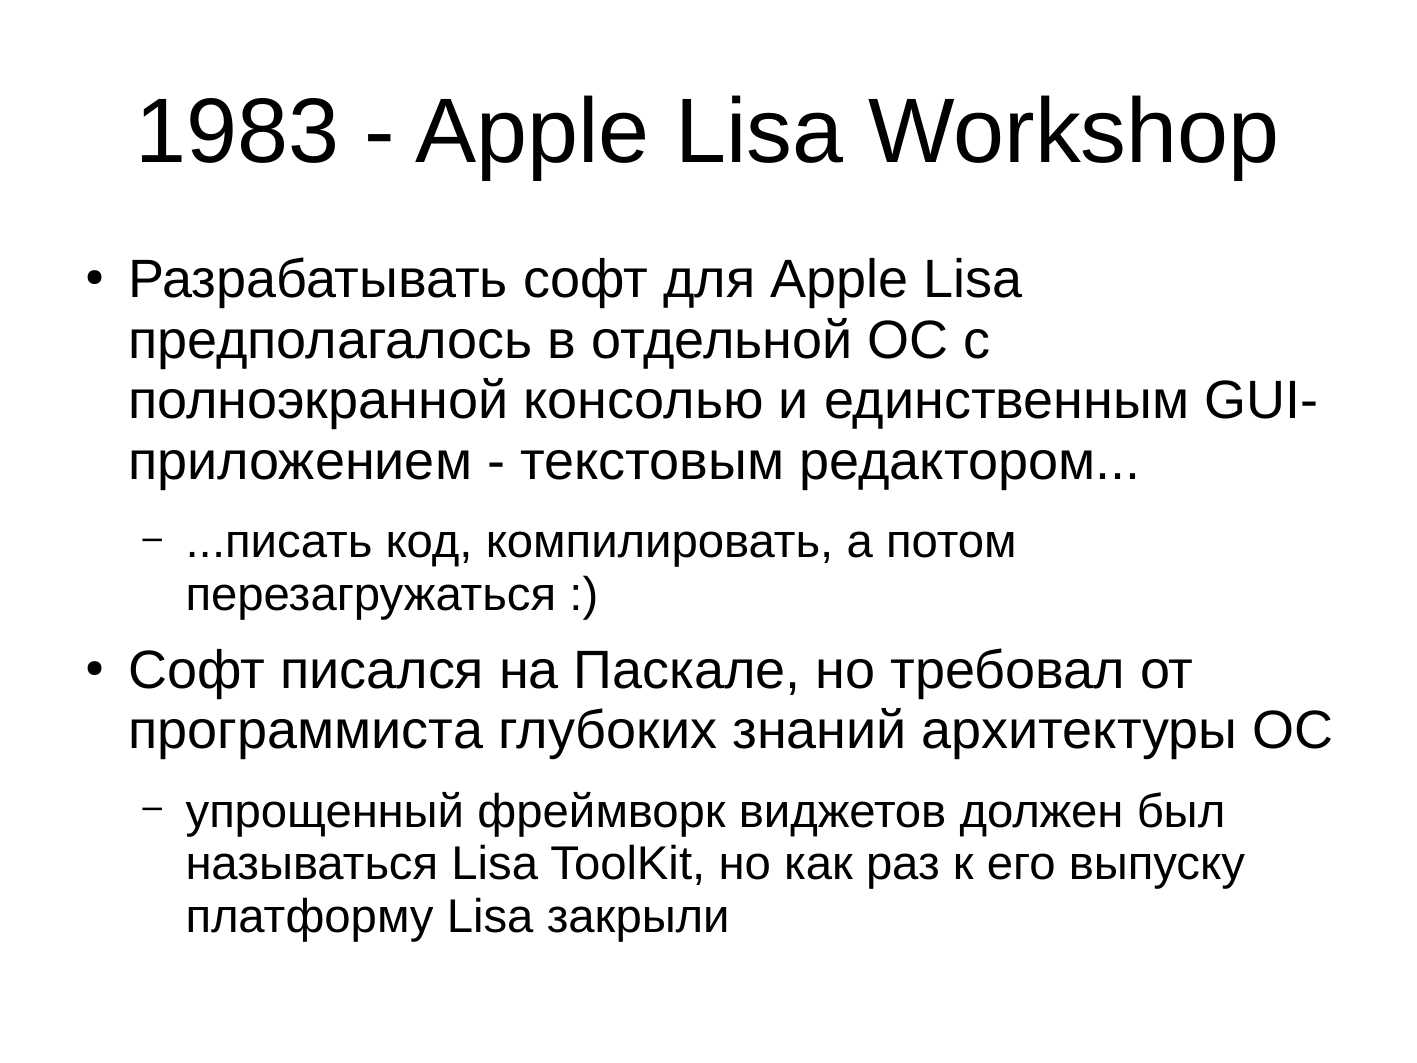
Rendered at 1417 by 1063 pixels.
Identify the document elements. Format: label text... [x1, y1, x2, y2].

title 1983 - Apple Lisa Workshop [70, 42, 1346, 220]
list Разрабатывать софт для Apple Lisa предполагалось в отдельной ОС с полноэкранной консолью и единственным GUI-приложением - текстовым редактором... ...писать код, компилировать, а потом перезагружаться :) Софт писался на Паскале, но требовал от программиста глубоких знаний архитектуры ОС упрощенный фреймворк виджетов должен был называться Lisa ToolKit, но как раз к его выпуску платформу Lisa закрыли [70, 248, 1346, 950]
